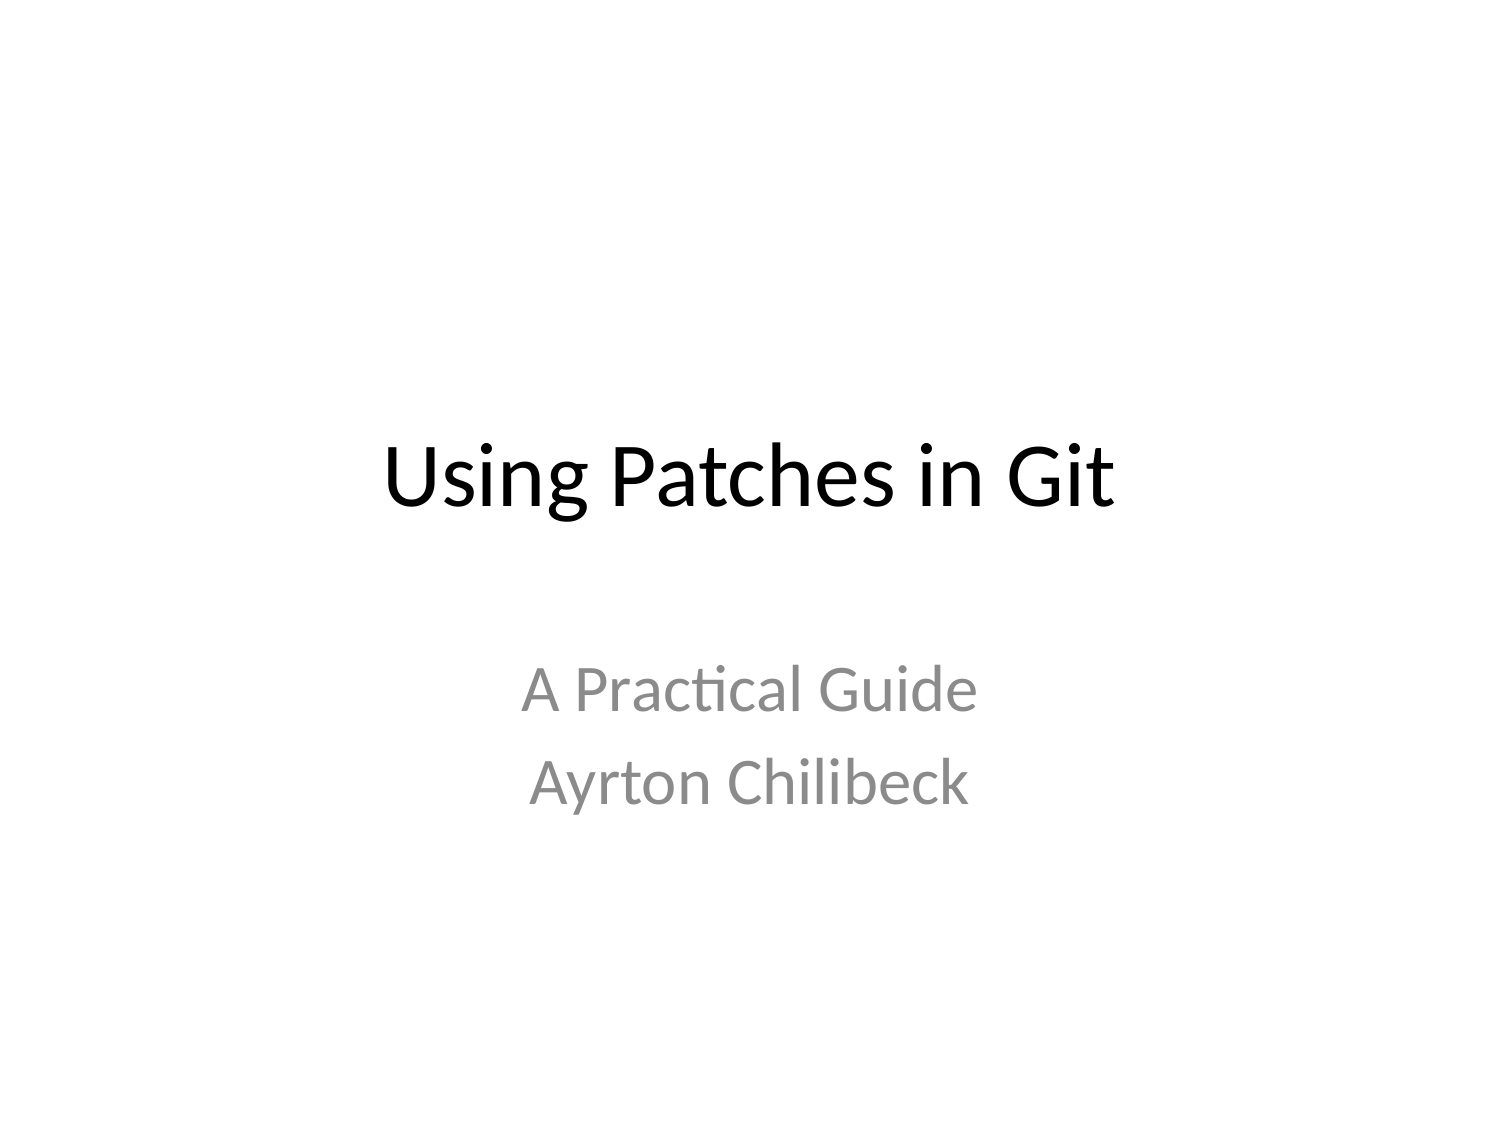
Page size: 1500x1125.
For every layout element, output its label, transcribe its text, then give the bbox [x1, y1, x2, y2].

subtitle A Practical Guide Ayrton Chilibeck [225, 637, 1275, 925]
title Using Patches in Git [112, 349, 1388, 591]
